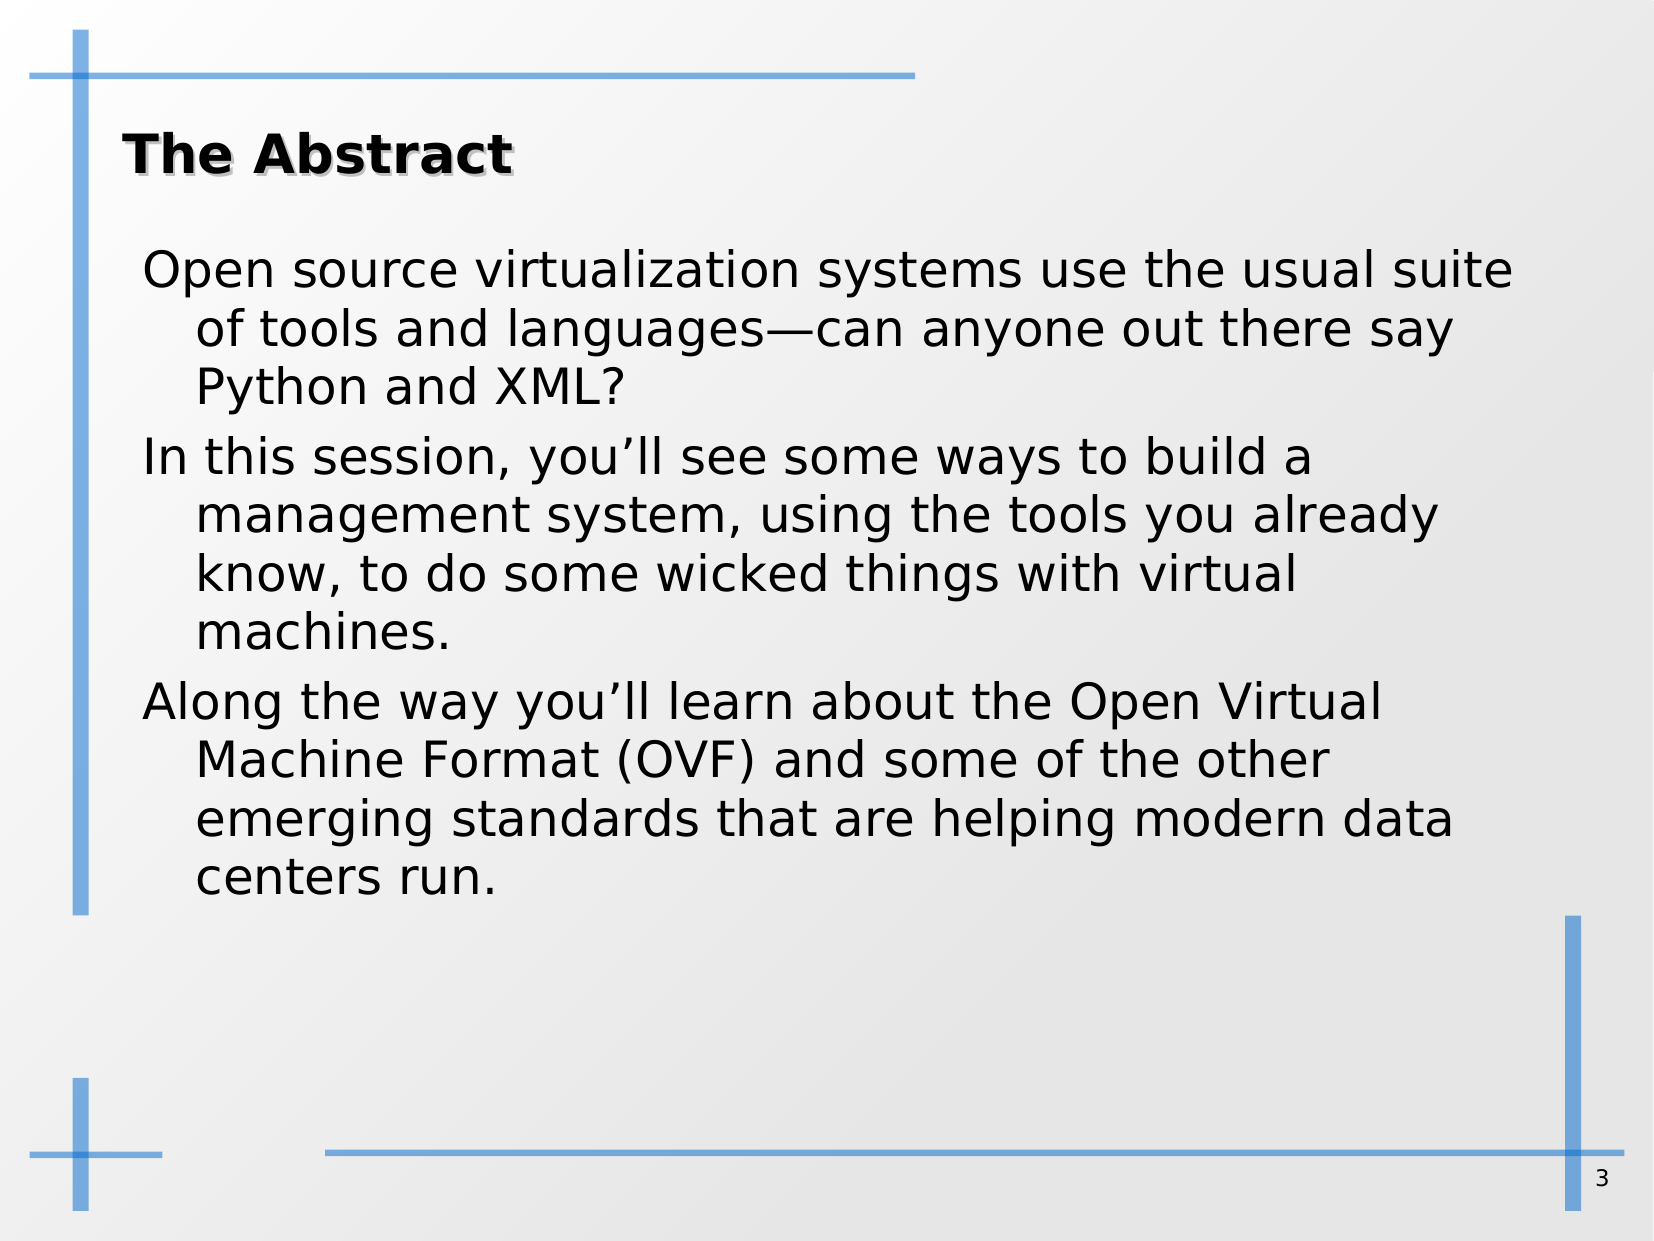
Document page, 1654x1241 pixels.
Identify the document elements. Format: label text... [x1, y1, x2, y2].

list Open source virtualization systems use the usual suite of tools and languages—can anyone out there say Python and XML? In this session, you’ll see some ways to build a management system, using the tools you already know, to do some wicked things with virtual machines. Along the way you’ll learn about the Open Virtual Machine Format (OVF) and some of the other emerging standards that are helping modern data centers run. [124, 241, 1526, 1133]
title The Abstract [122, 91, 1524, 219]
